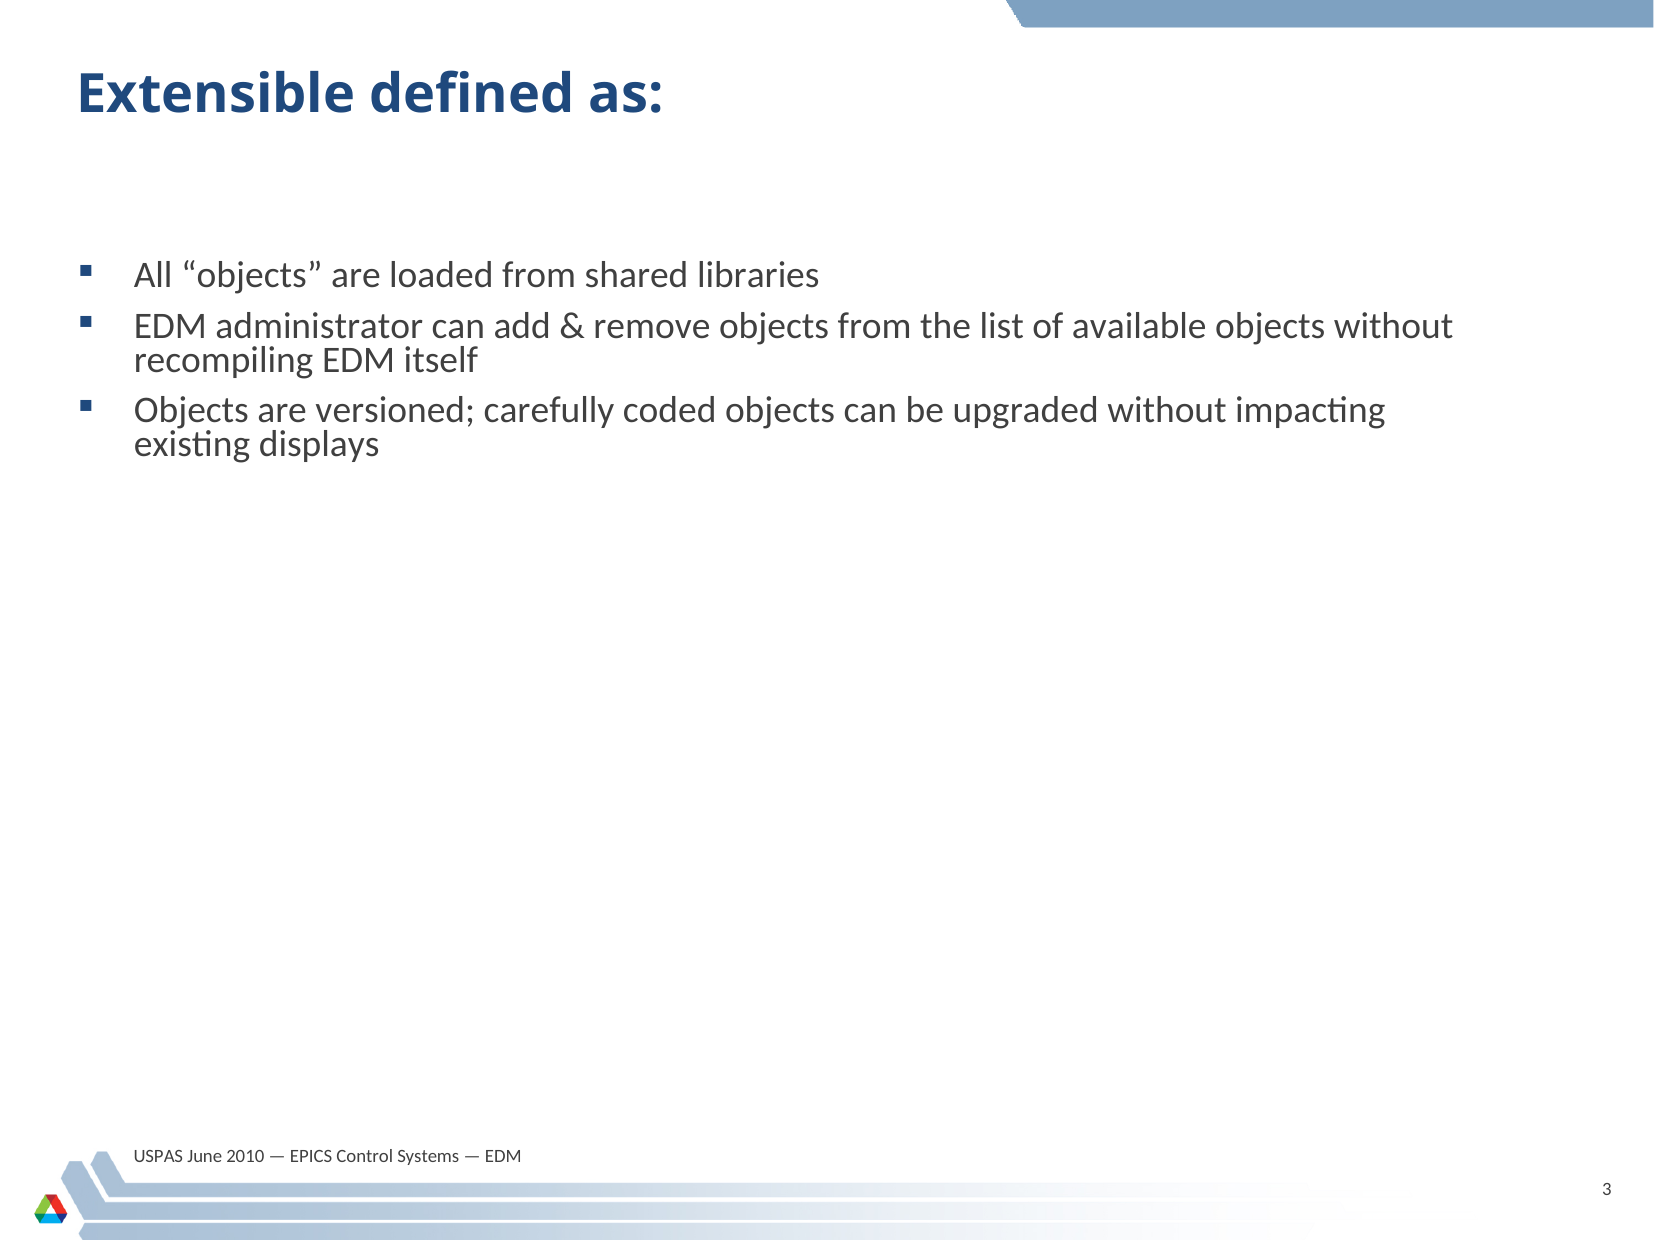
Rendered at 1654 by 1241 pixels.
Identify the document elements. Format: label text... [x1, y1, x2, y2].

picture [0, 1143, 1654, 1240]
picture [0, 0, 1654, 29]
list All “objects” are loaded from shared libraries EDM administrator can add & remove objects from the list of available objects without recompiling EDM itself Objects are versioned; carefully coded objects can be upgraded without impacting existing displays [62, 253, 1498, 816]
title Extensible defined as: [61, 39, 1500, 143]
